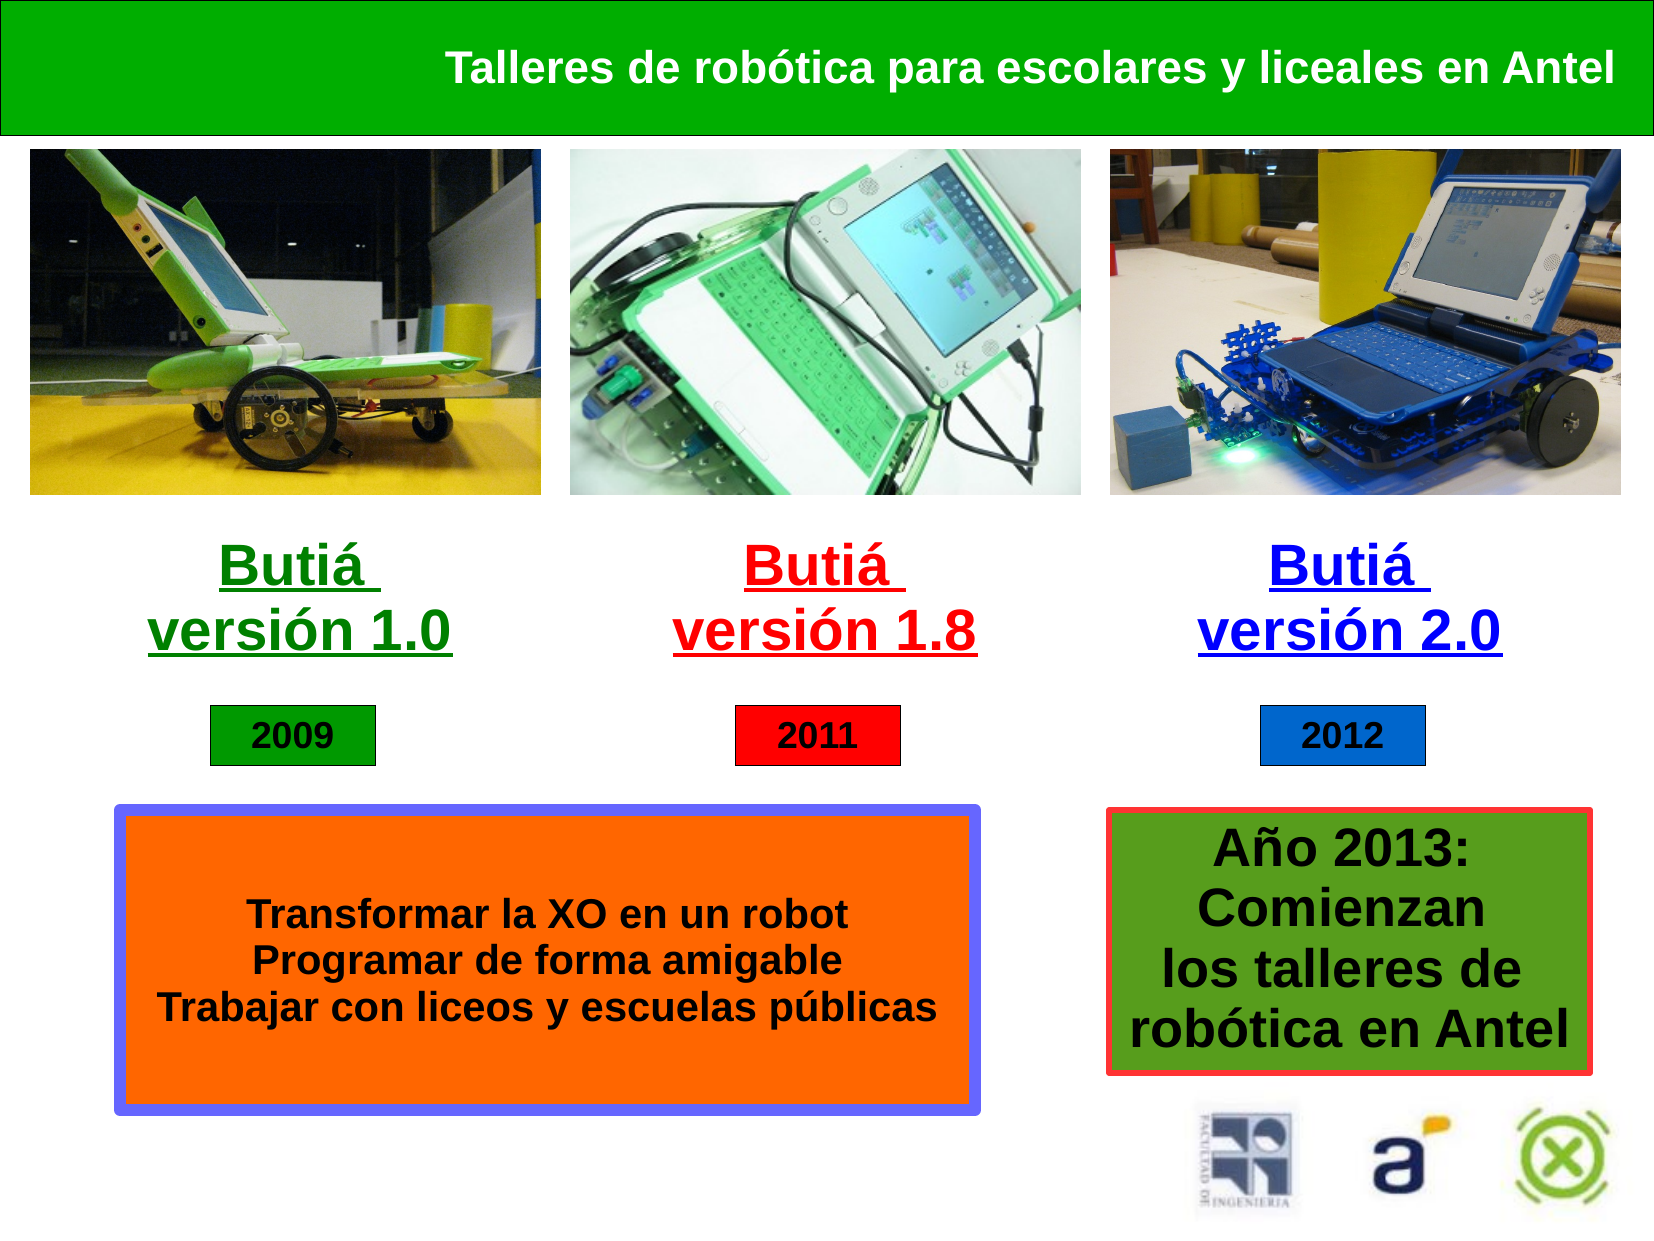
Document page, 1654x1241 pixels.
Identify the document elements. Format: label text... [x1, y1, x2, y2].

text_box 2009 [210, 705, 376, 766]
picture [0, 136, 1654, 1241]
text_box 2011 [735, 705, 901, 766]
text_box Butiá versión 1.8 [615, 525, 1036, 688]
text_box Talleres de robótica para escolares y liceales en Antel [0, 0, 1654, 136]
text_box Transformar la XO en un robot Programar de forma amigable Trabajar con liceos y escuelas públicas [120, 810, 976, 1111]
text_box 2012 [1260, 705, 1426, 766]
text_box Butiá versión 2.0 [1140, 525, 1561, 688]
text_box Año 2013: Comienzan los talleres de robótica en Antel [1095, 810, 1606, 1073]
text_box Butiá versión 1.0 [90, 525, 511, 688]
